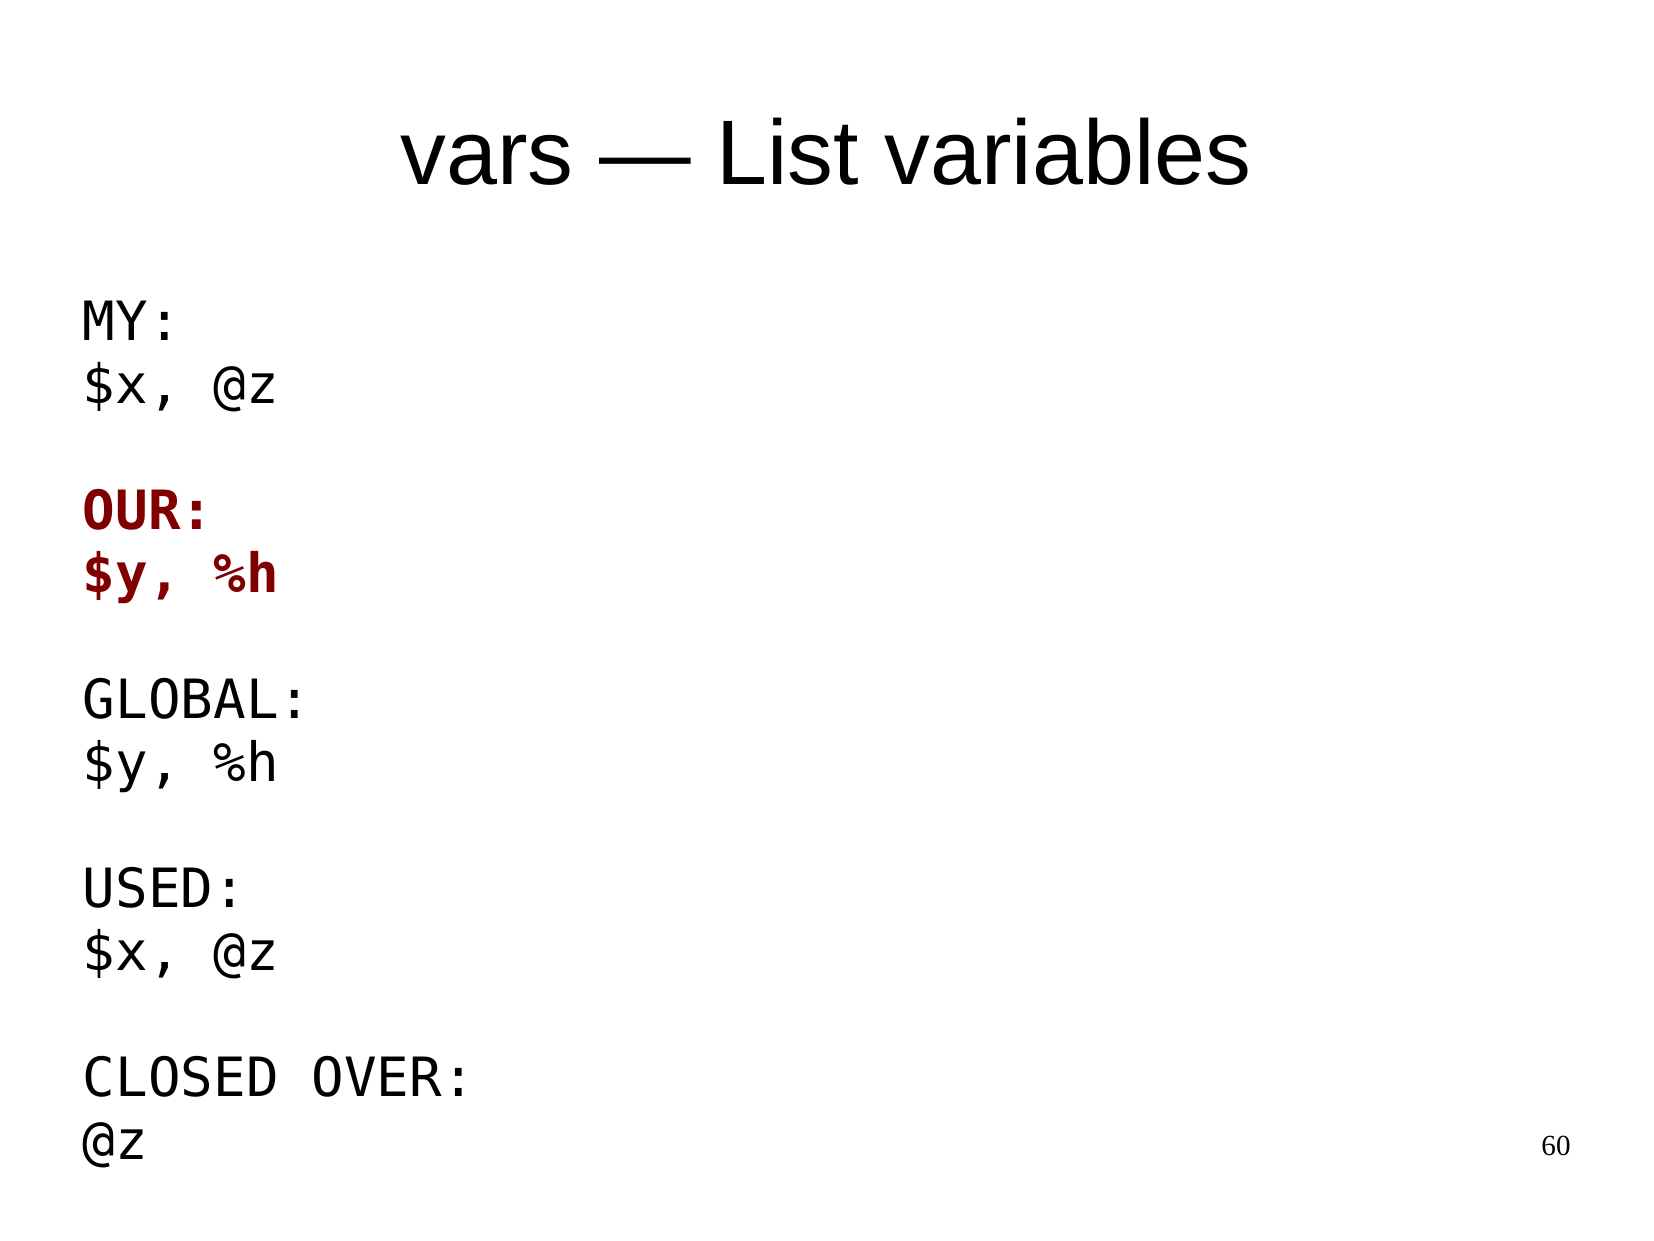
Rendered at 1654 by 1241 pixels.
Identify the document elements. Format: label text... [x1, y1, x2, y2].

title vars — List variables [82, 49, 1571, 257]
subtitle MY: $x, @z OUR: $y, %h GLOBAL: $y, %h USED: $x, @z CLOSED OVER: @z [82, 290, 1571, 1180]
